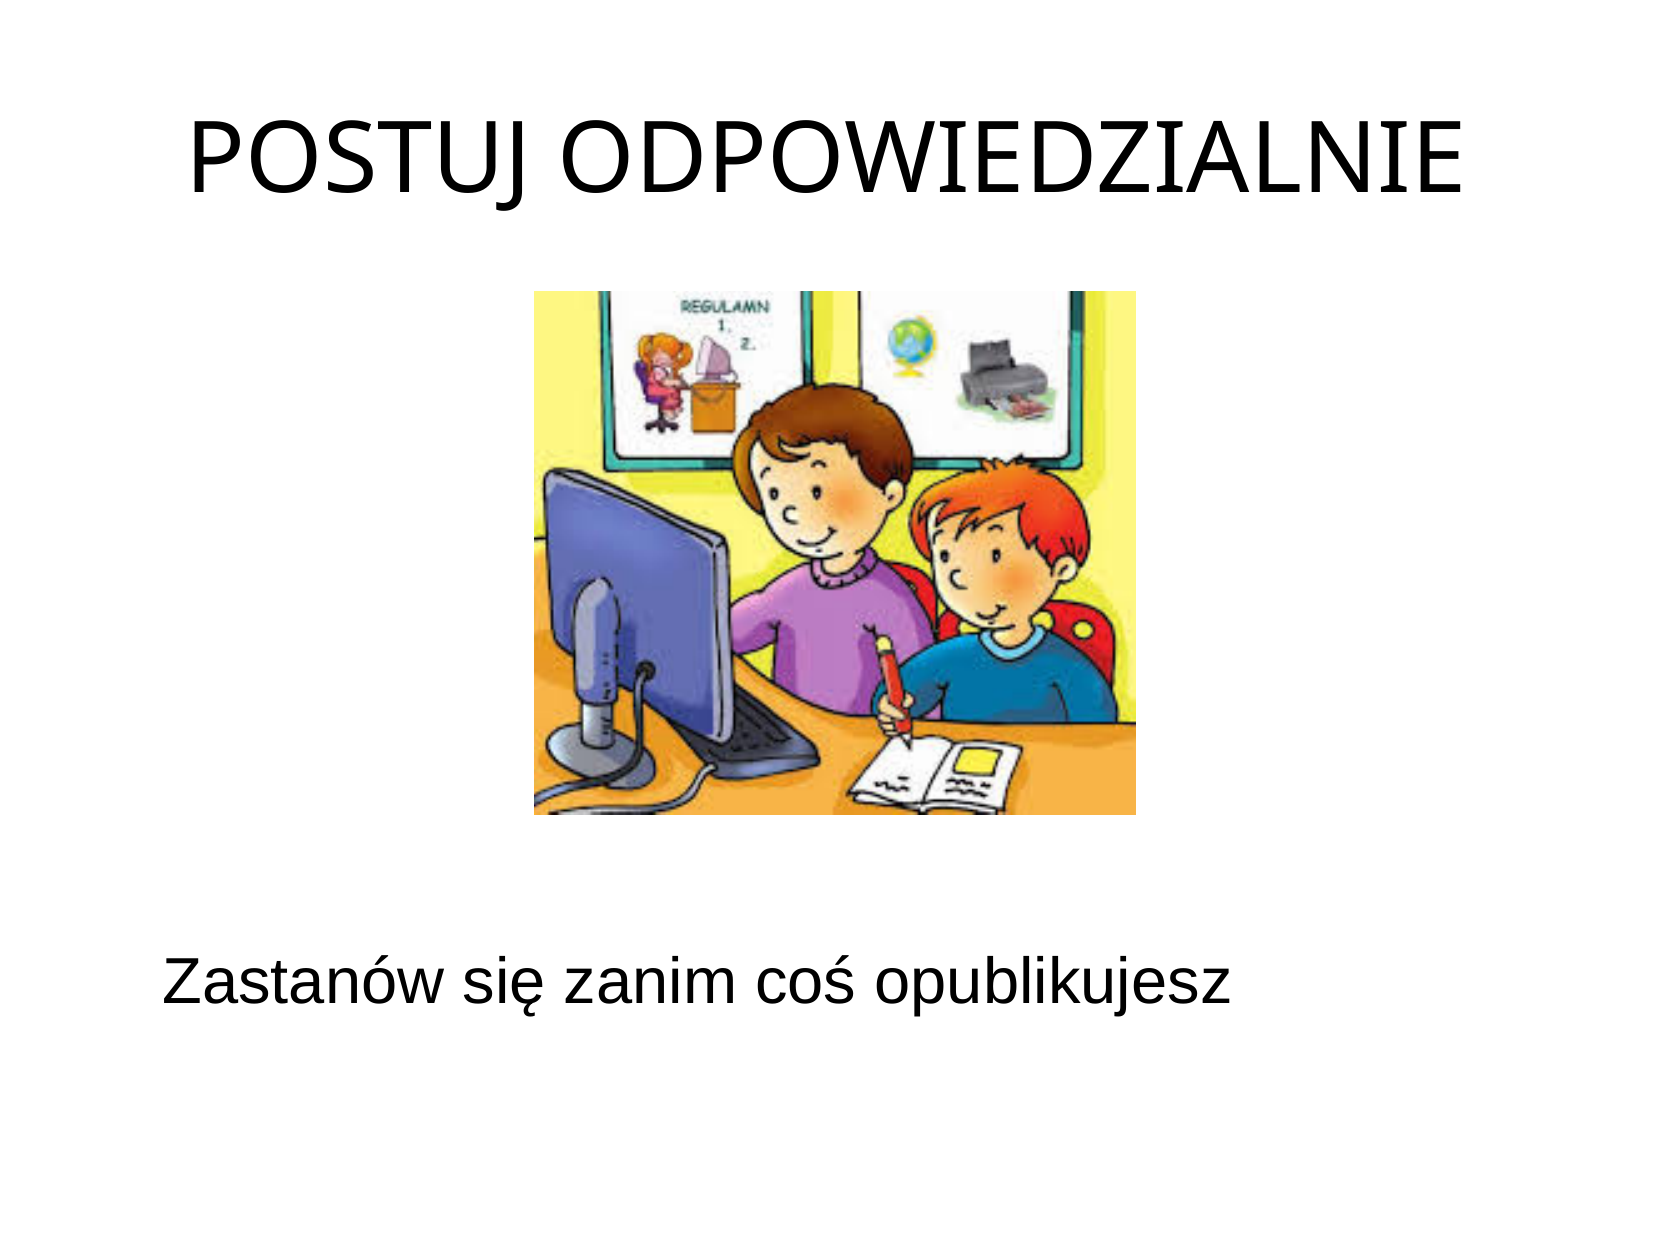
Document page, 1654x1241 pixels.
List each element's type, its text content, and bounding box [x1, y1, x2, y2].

picture [534, 291, 1136, 815]
list Zastanów się zanim coś opublikujesz [82, 299, 1571, 1019]
title POSTUJ ODPOWIEDZIALNIE [82, 28, 1571, 278]
